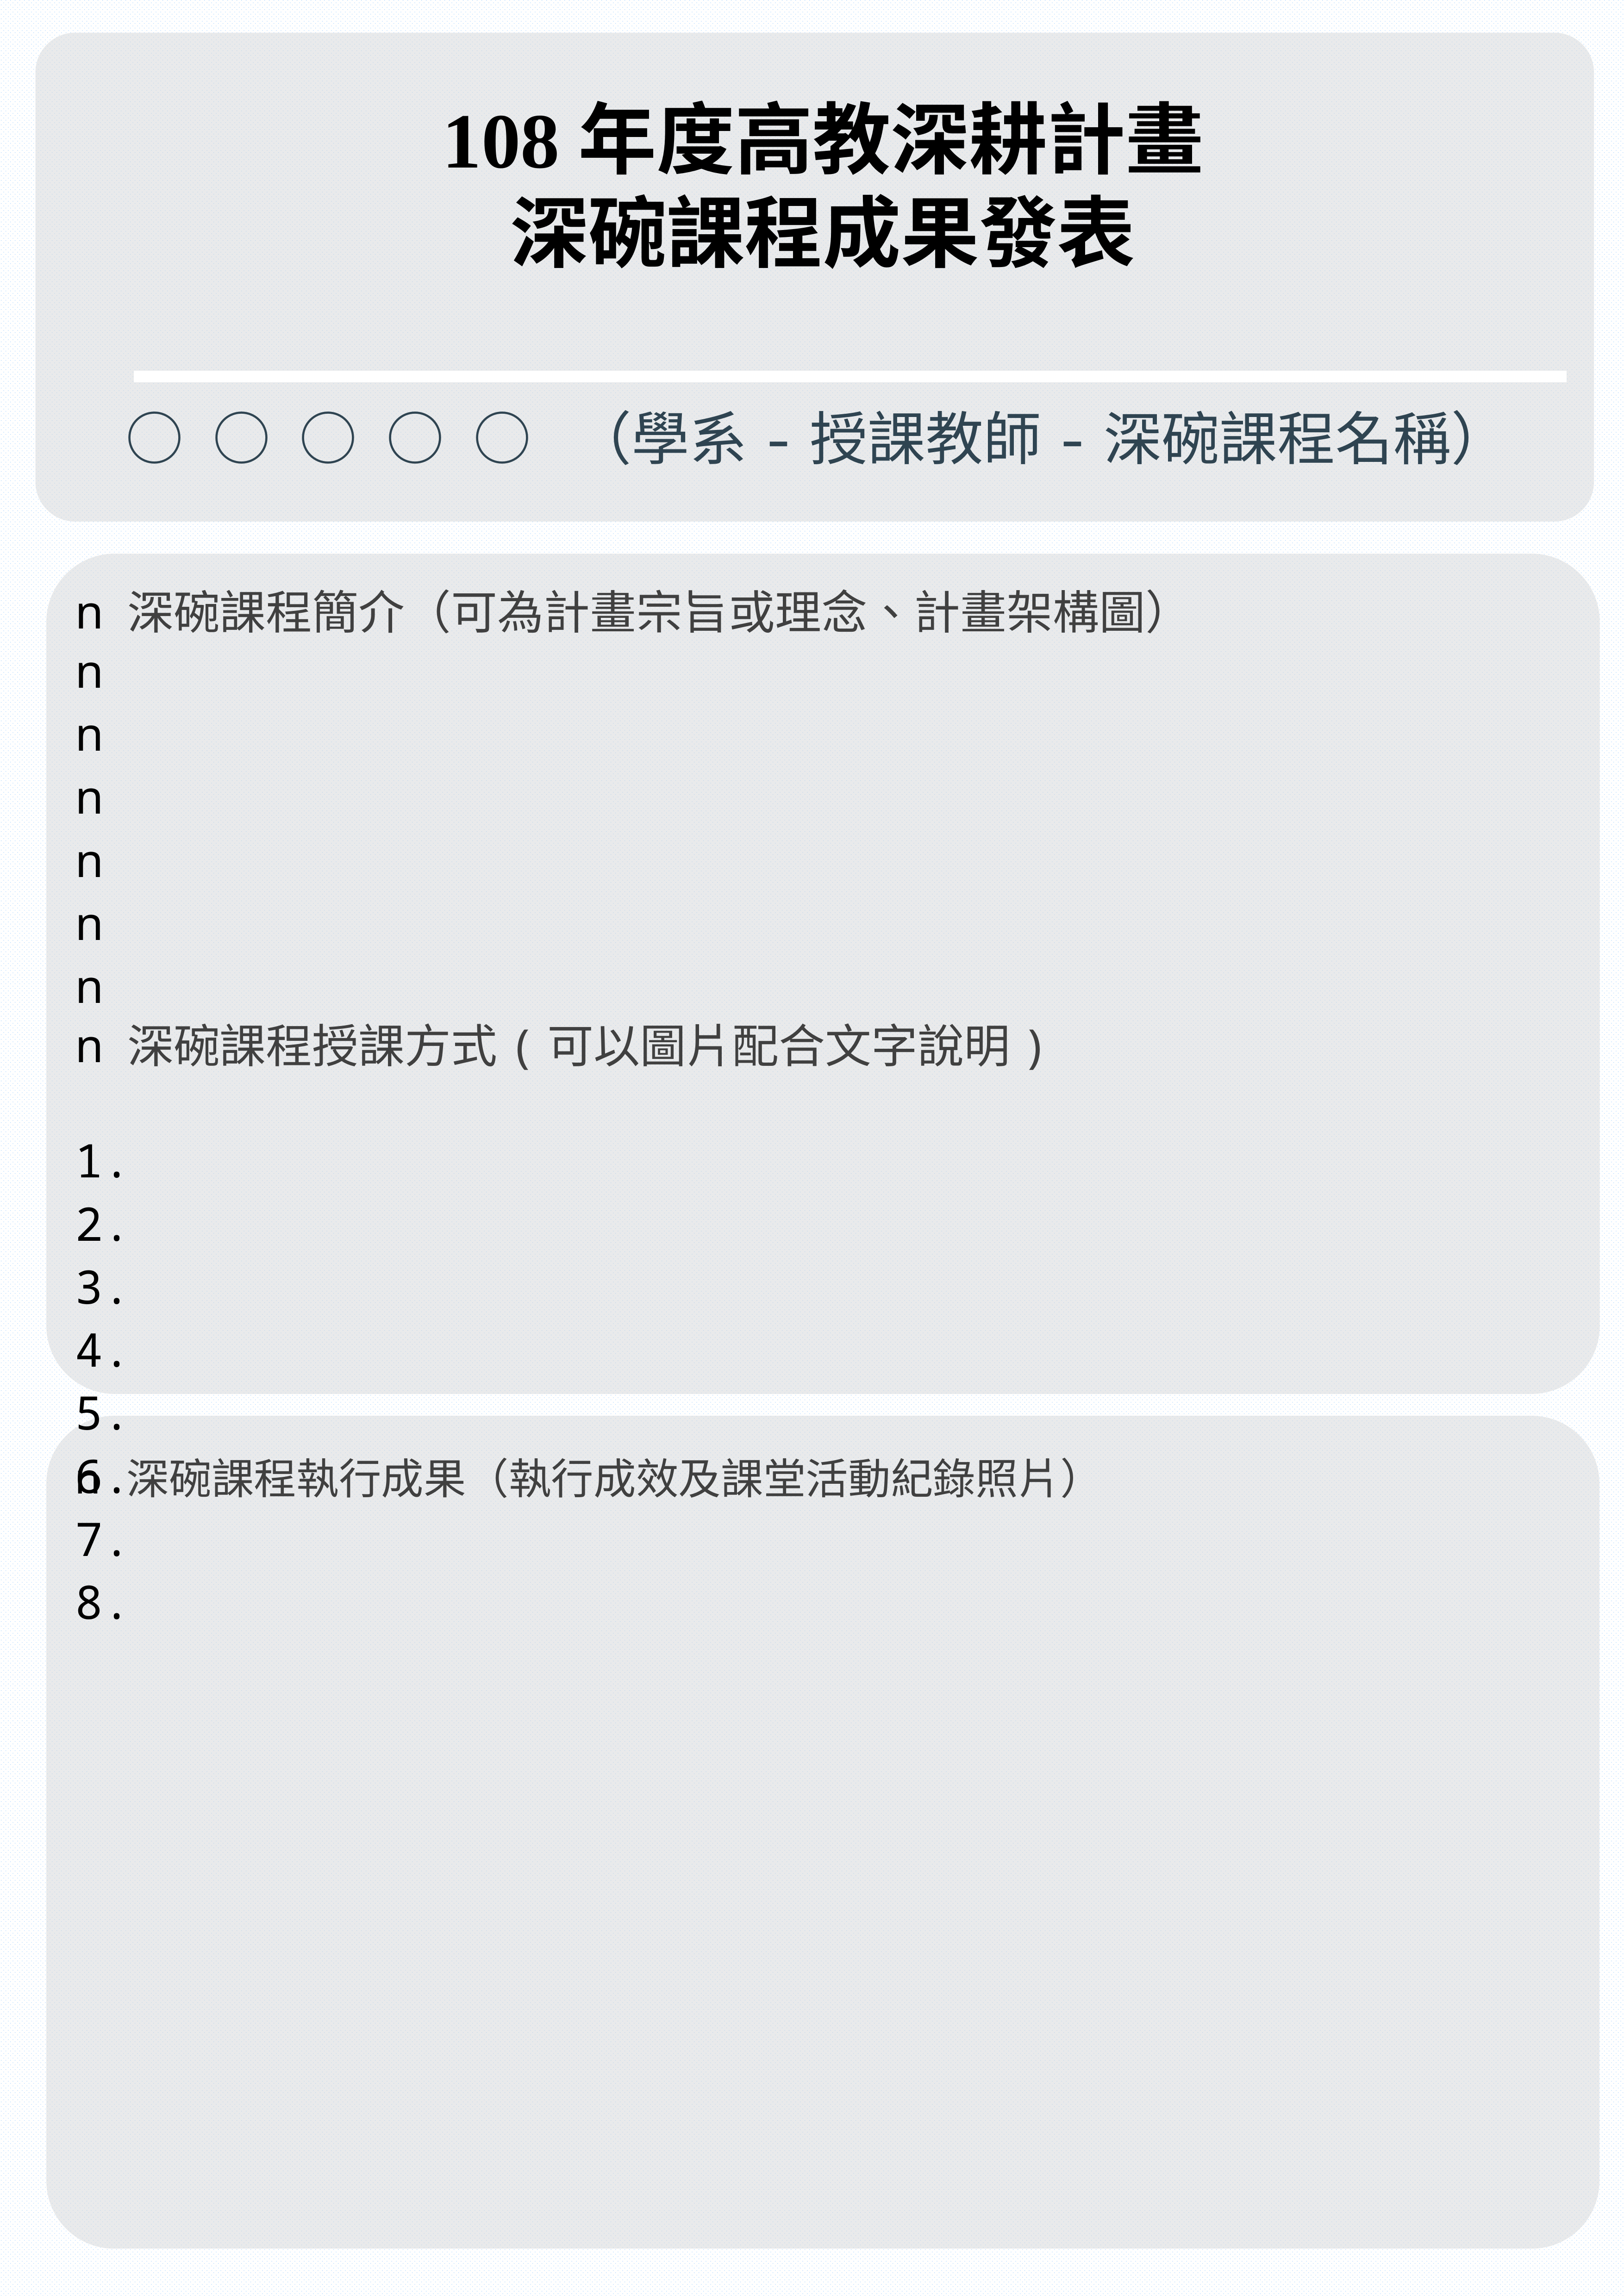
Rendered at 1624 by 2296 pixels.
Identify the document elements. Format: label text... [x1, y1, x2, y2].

text_box ○ ○ ○ ○ ○ （學系-授課教師-深碗課程名稱） [74, 398, 1562, 476]
text_box [35, 32, 1594, 522]
text_box 深碗課程簡介（可為計畫宗旨或理念、計畫架構圖） 深碗課程授課方式(可以圖片配合文字說明) [68, 579, 1555, 1454]
text_box [46, 1420, 1599, 2249]
text_box 108年度高教深耕計畫 深碗課程成果發表 [79, 44, 1567, 323]
text_box [46, 554, 1600, 1390]
text_box 深碗課程執行成果（執行成效及課堂活動紀錄照片） [68, 1448, 1555, 2192]
